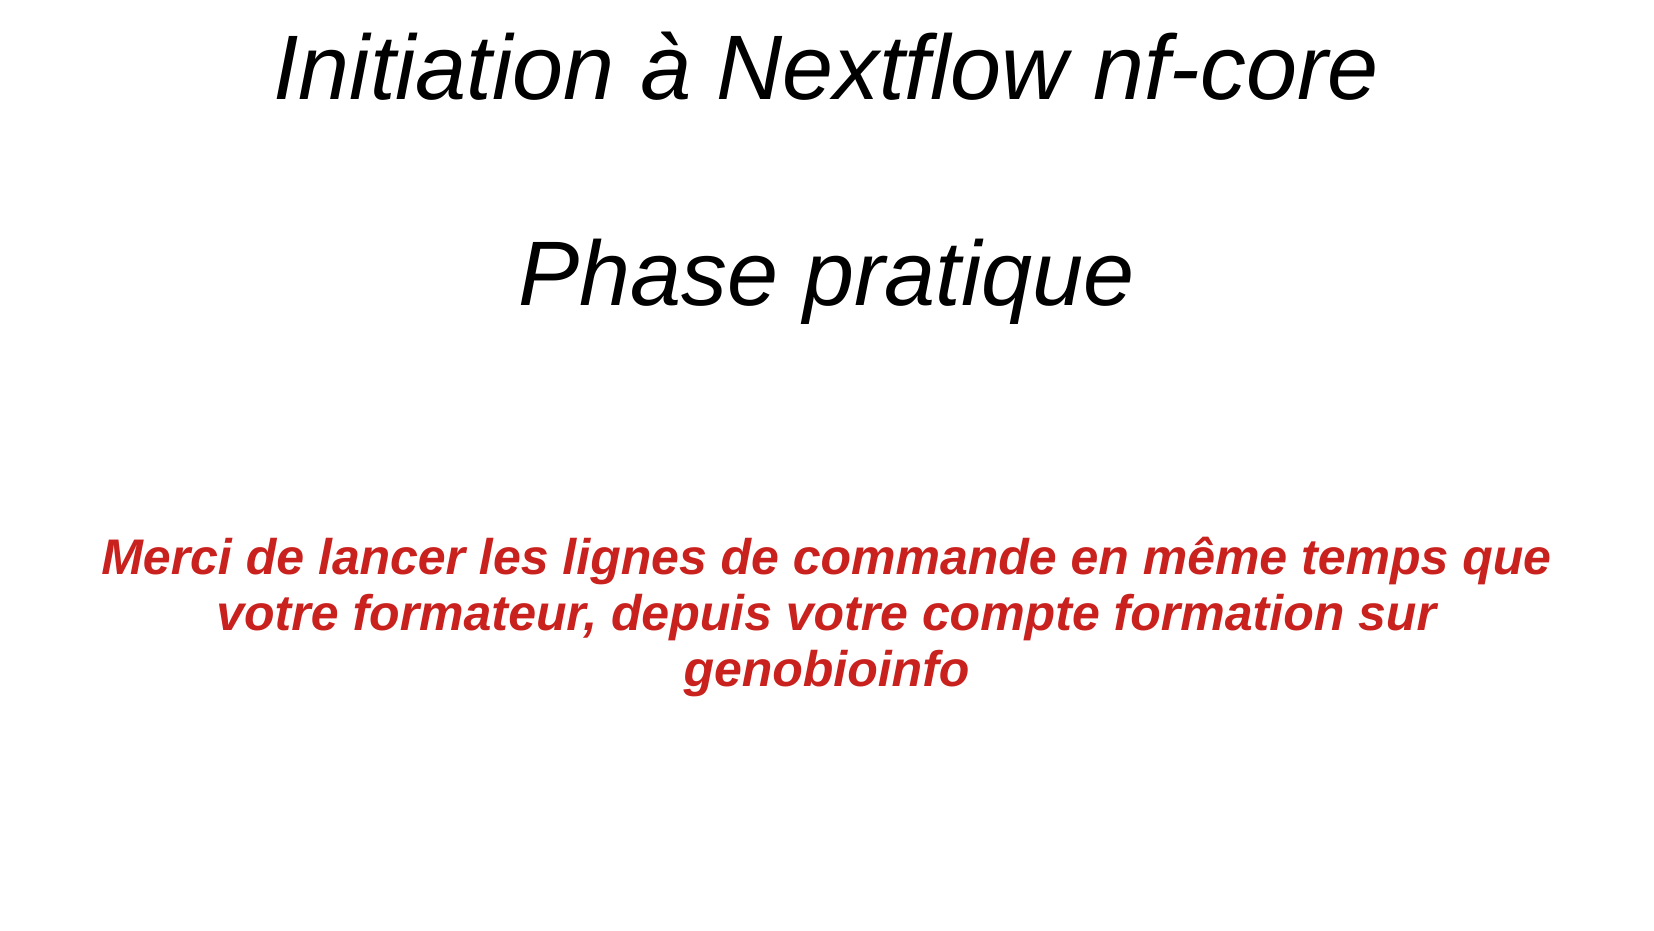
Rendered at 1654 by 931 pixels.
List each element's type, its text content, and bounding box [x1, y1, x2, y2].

title Initiation à Nextflow nf-core Phase pratique Merci de lancer les lignes de commande en même temps que votre formateur, depuis votre compte formation sur genobioinfo [82, 16, 1571, 697]
